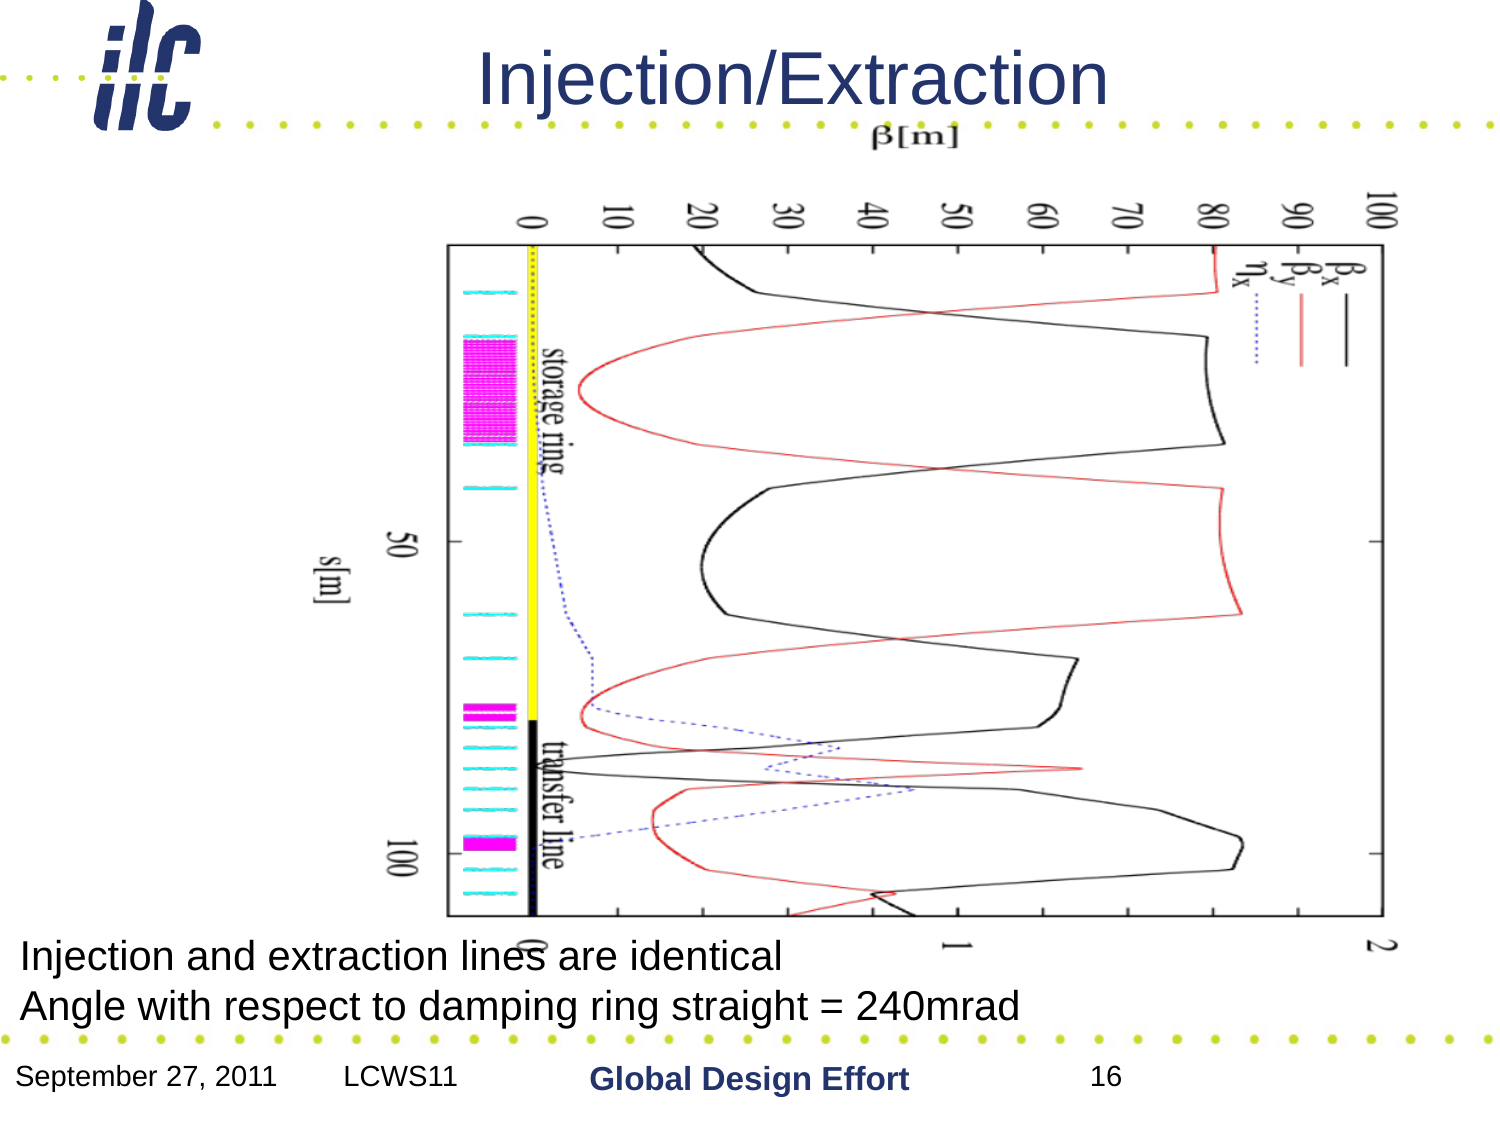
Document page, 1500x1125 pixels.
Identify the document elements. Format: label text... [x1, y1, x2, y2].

title Injection/Extraction [212, 0, 1375, 150]
text_box Global Design Effort [512, 1050, 988, 1125]
text_box 16 [1074, 1050, 1500, 1125]
text_box Injection and extraction lines are identical Angle with respect to damping ring straight = 240mrad [4, 921, 1047, 1038]
picture [312, 107, 1476, 976]
text_box September 27, 2011 LCWS11 [0, 1050, 512, 1125]
